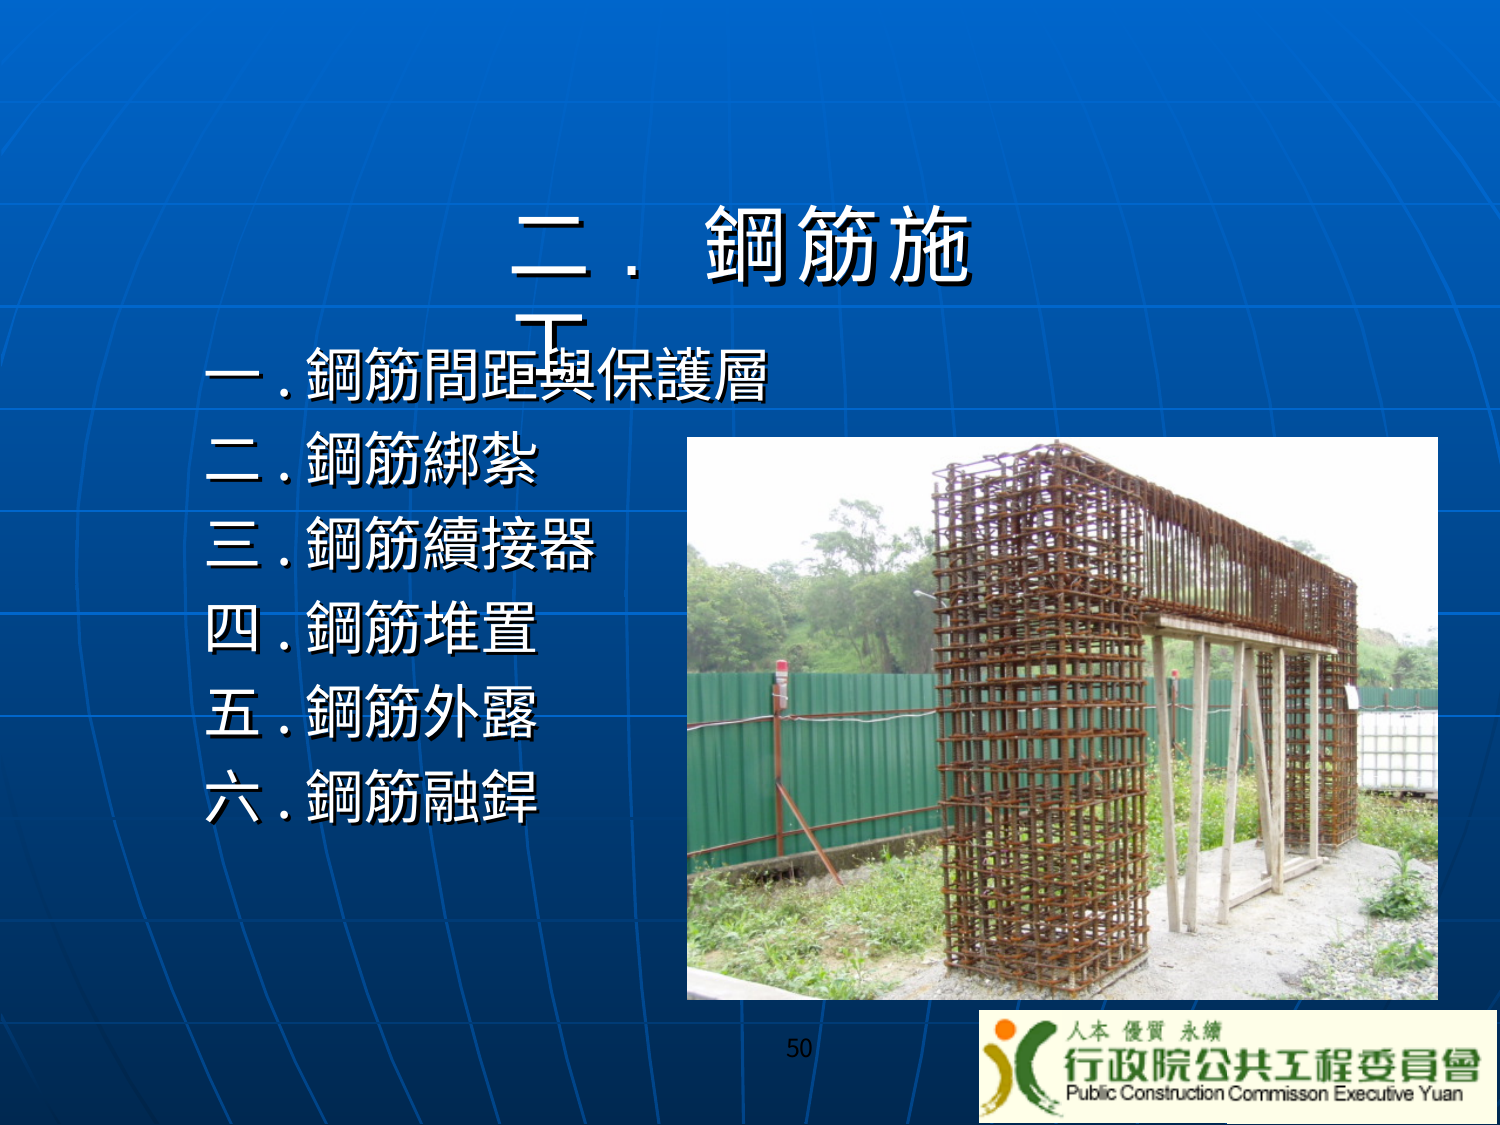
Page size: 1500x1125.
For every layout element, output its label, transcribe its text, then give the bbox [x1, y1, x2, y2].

title 二. 鋼筋施工 [100, 184, 1379, 284]
list 一.鋼筋間距與保護層 二.鋼筋綁紮 三.鋼筋續接器 四.鋼筋堆置 五.鋼筋外露 六.鋼筋融銲 [188, 330, 1371, 1005]
text_box <編號> [737, 1024, 863, 1077]
picture [979, 1010, 1497, 1124]
picture [687, 437, 1438, 1000]
